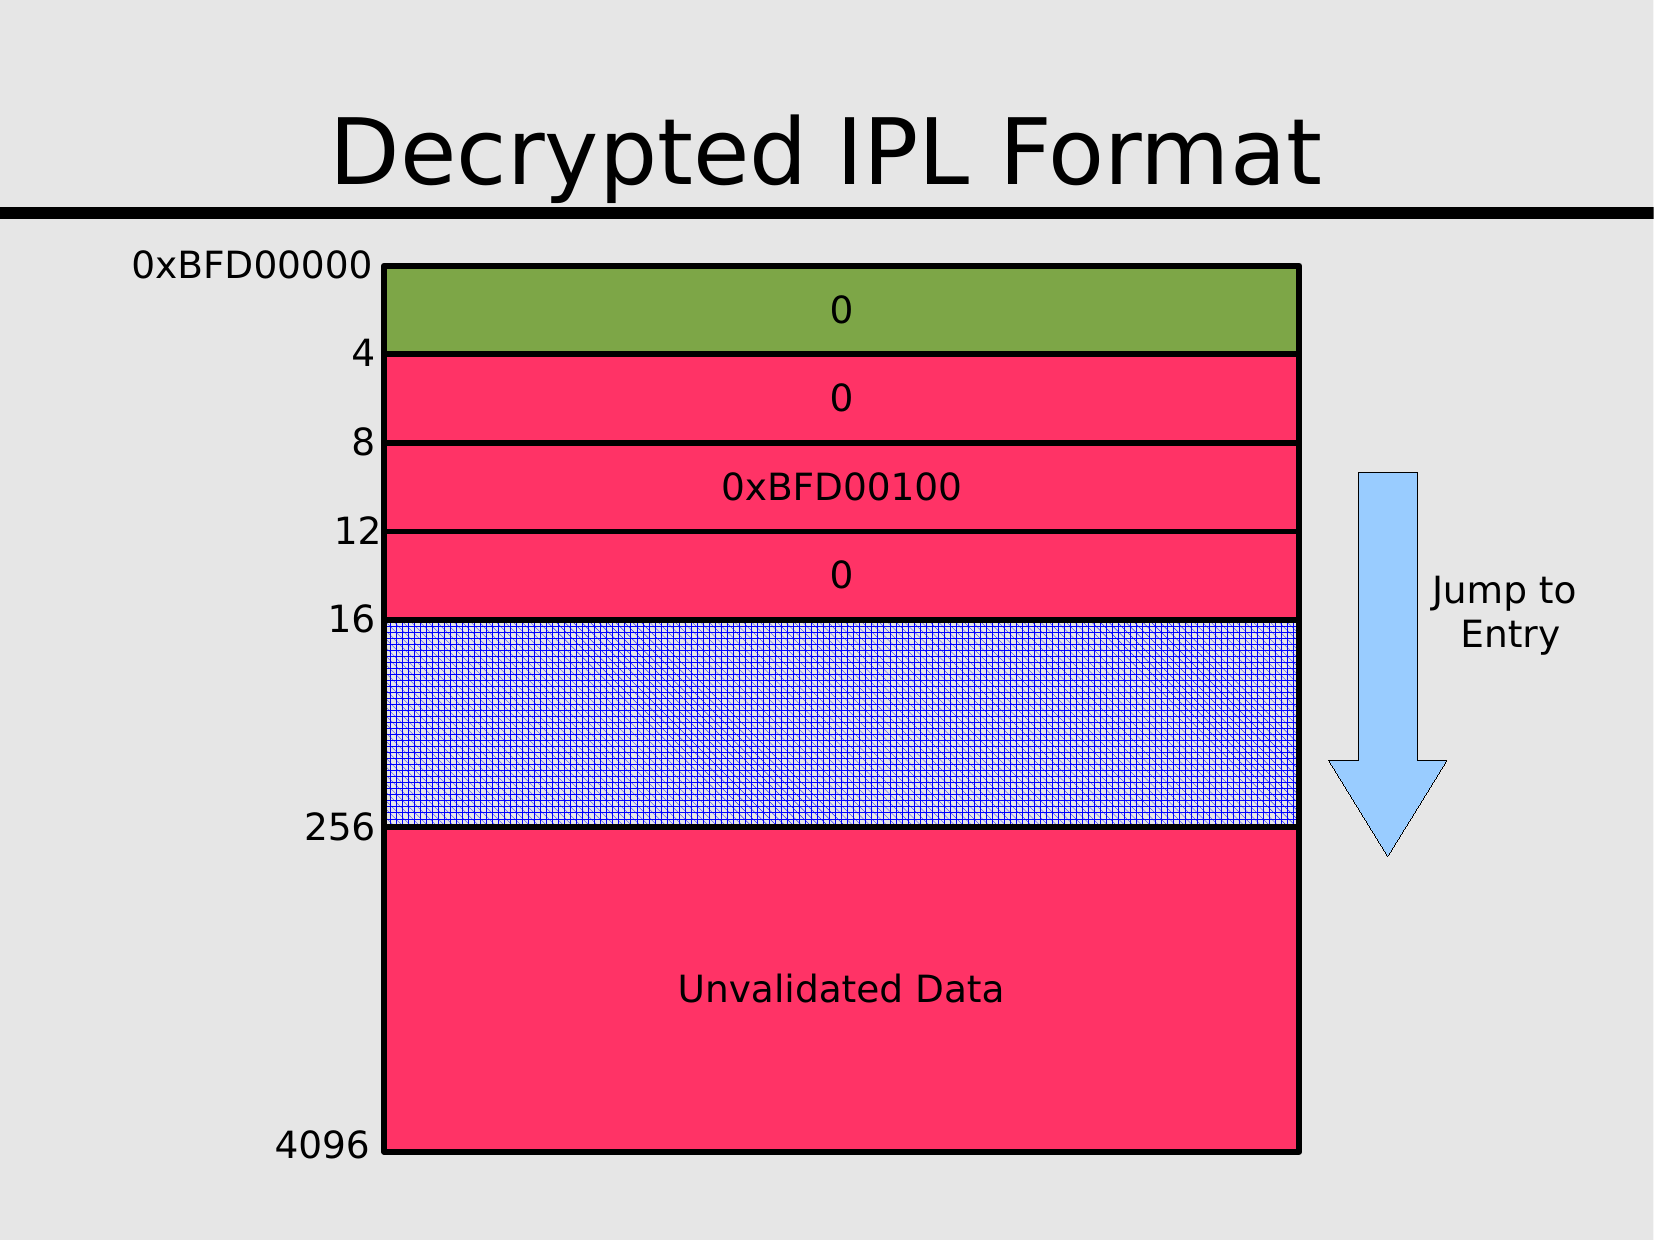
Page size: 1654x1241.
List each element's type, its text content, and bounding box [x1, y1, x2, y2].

text_box 0xBFD00100 [383, 442, 1300, 531]
text_box 0 [383, 531, 1300, 620]
text_box Jump to Entry [1417, 561, 1654, 680]
text_box [383, 620, 1300, 827]
text_box [1328, 472, 1447, 857]
text_box 0xBFD00000 [116, 236, 384, 296]
text_box 12 [318, 501, 396, 561]
text_box 4 [336, 324, 390, 384]
text_box 8 [336, 413, 390, 472]
text_box 0 [383, 265, 1300, 354]
text_box 0 [383, 354, 1300, 442]
text_box 16 [312, 590, 390, 649]
text_box Unvalidated Data [383, 827, 1300, 1152]
text_box 4096 [259, 1116, 384, 1175]
text_box 256 [289, 797, 390, 857]
title Decrypted IPL Format [82, 49, 1571, 257]
